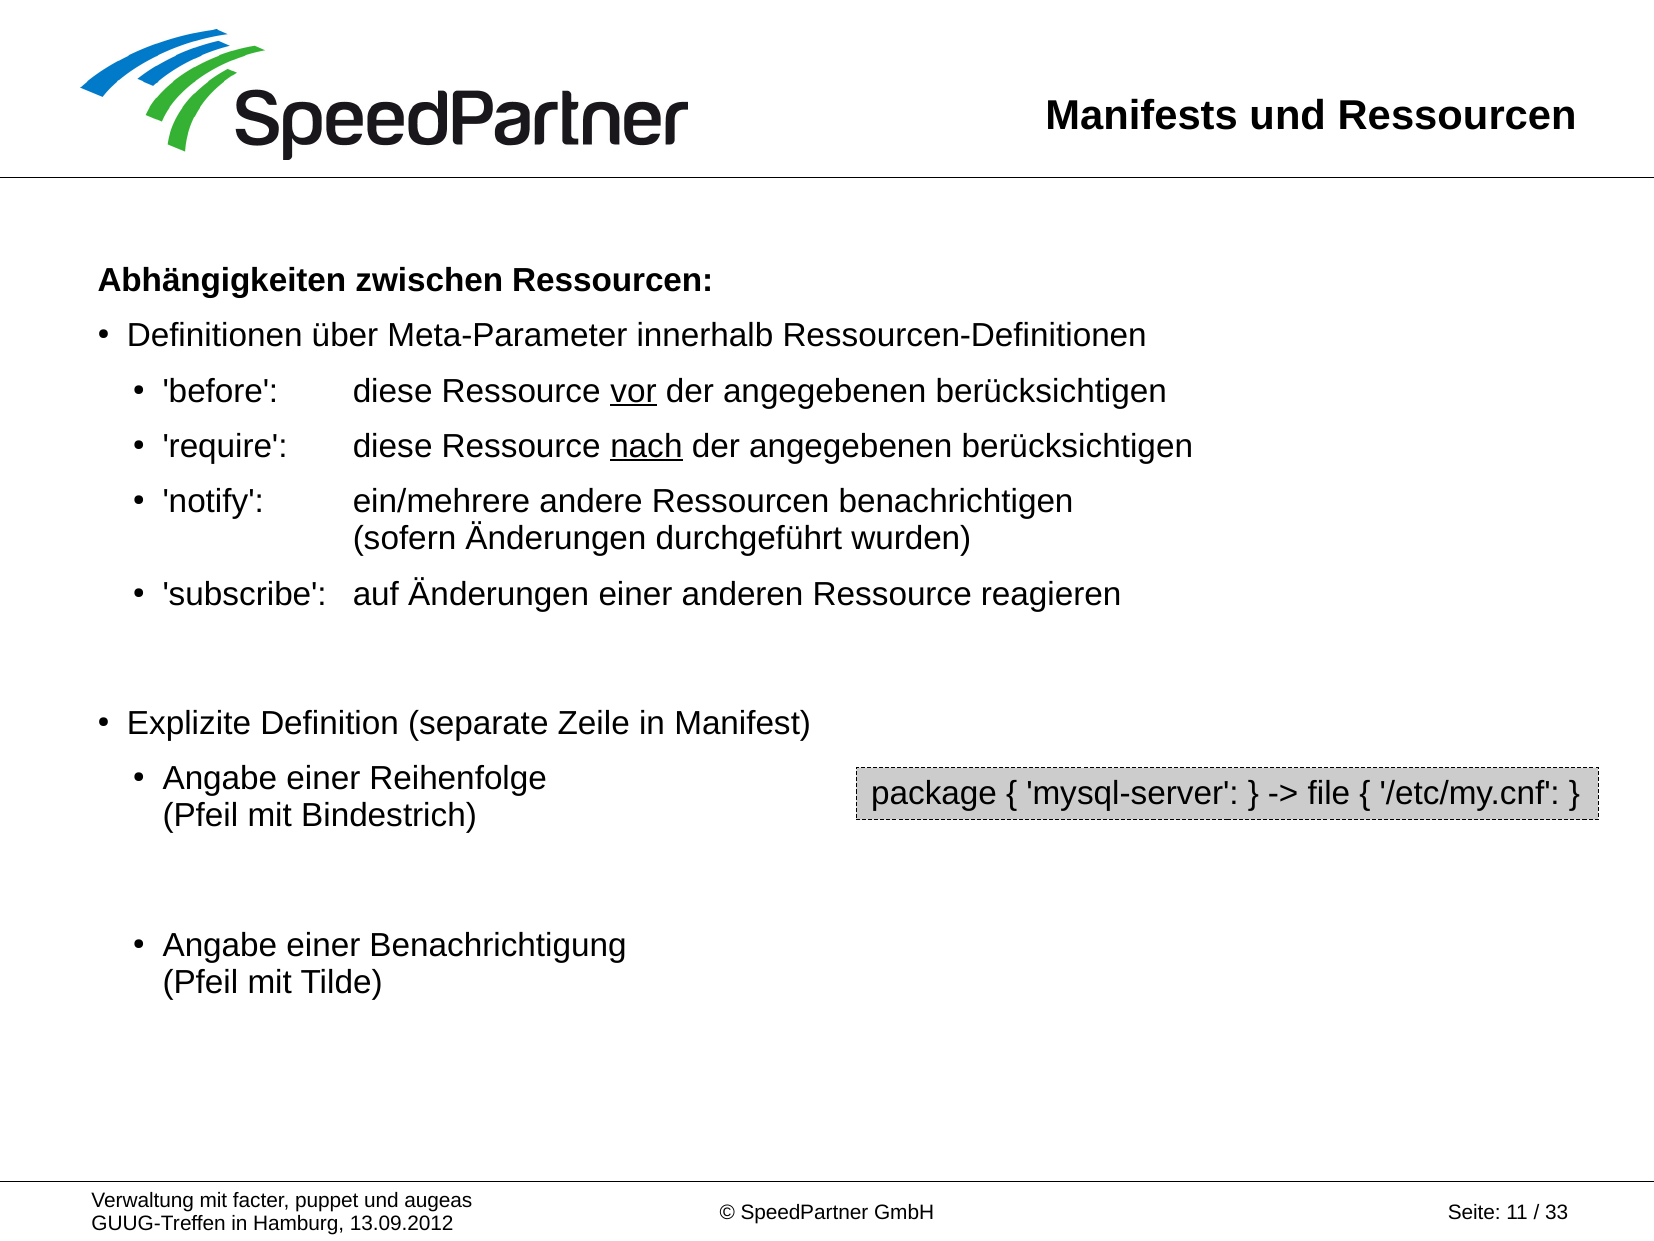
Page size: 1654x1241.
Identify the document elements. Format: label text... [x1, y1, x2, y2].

text_box package { 'mysql-server': } -> file { '/etc/my.cnf': } [856, 767, 1599, 820]
text_box Abhängigkeiten zwischen Ressourcen: Definitionen über Meta-Parameter innerhalb Ressourcen-Definitionen 'before': diese Ressource vor der angegebenen berücksichtigen 'require': diese Ressource nach der angegebenen berücksichtigen 'notify': ein/mehrere andere Ressourcen benachrichtigen (sofern Änderungen durchgeführt wurden) 'subscribe': auf Änderungen einer anderen Ressource reagieren Explizite Definition (separate Zeile in Manifest) Angabe einer Reihenfolge (Pfeil mit Bindestrich) Angabe einer Benachrichtigung (Pfeil mit Tilde) [82, 253, 1565, 1177]
picture [80, 29, 688, 160]
title Manifests und Ressourcen [590, 70, 1577, 160]
